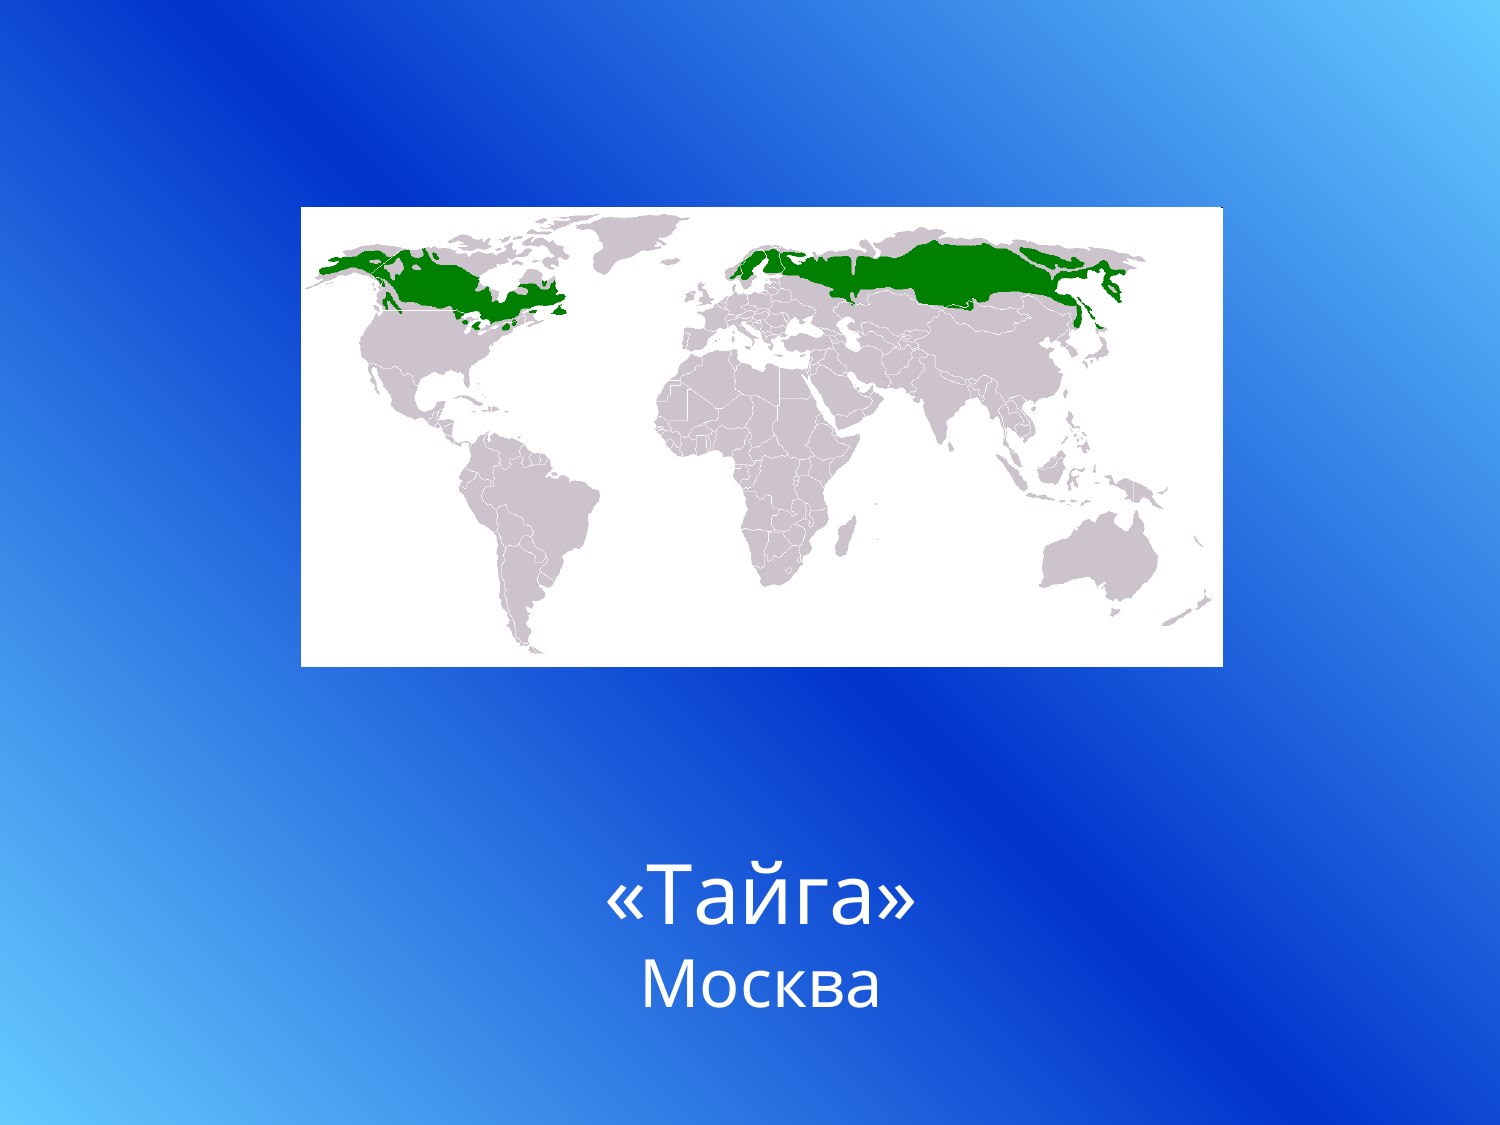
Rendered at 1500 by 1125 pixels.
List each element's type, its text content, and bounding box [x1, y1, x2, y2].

text_box «Тайга» Москва [123, 810, 1399, 1052]
picture [301, 207, 1223, 667]
